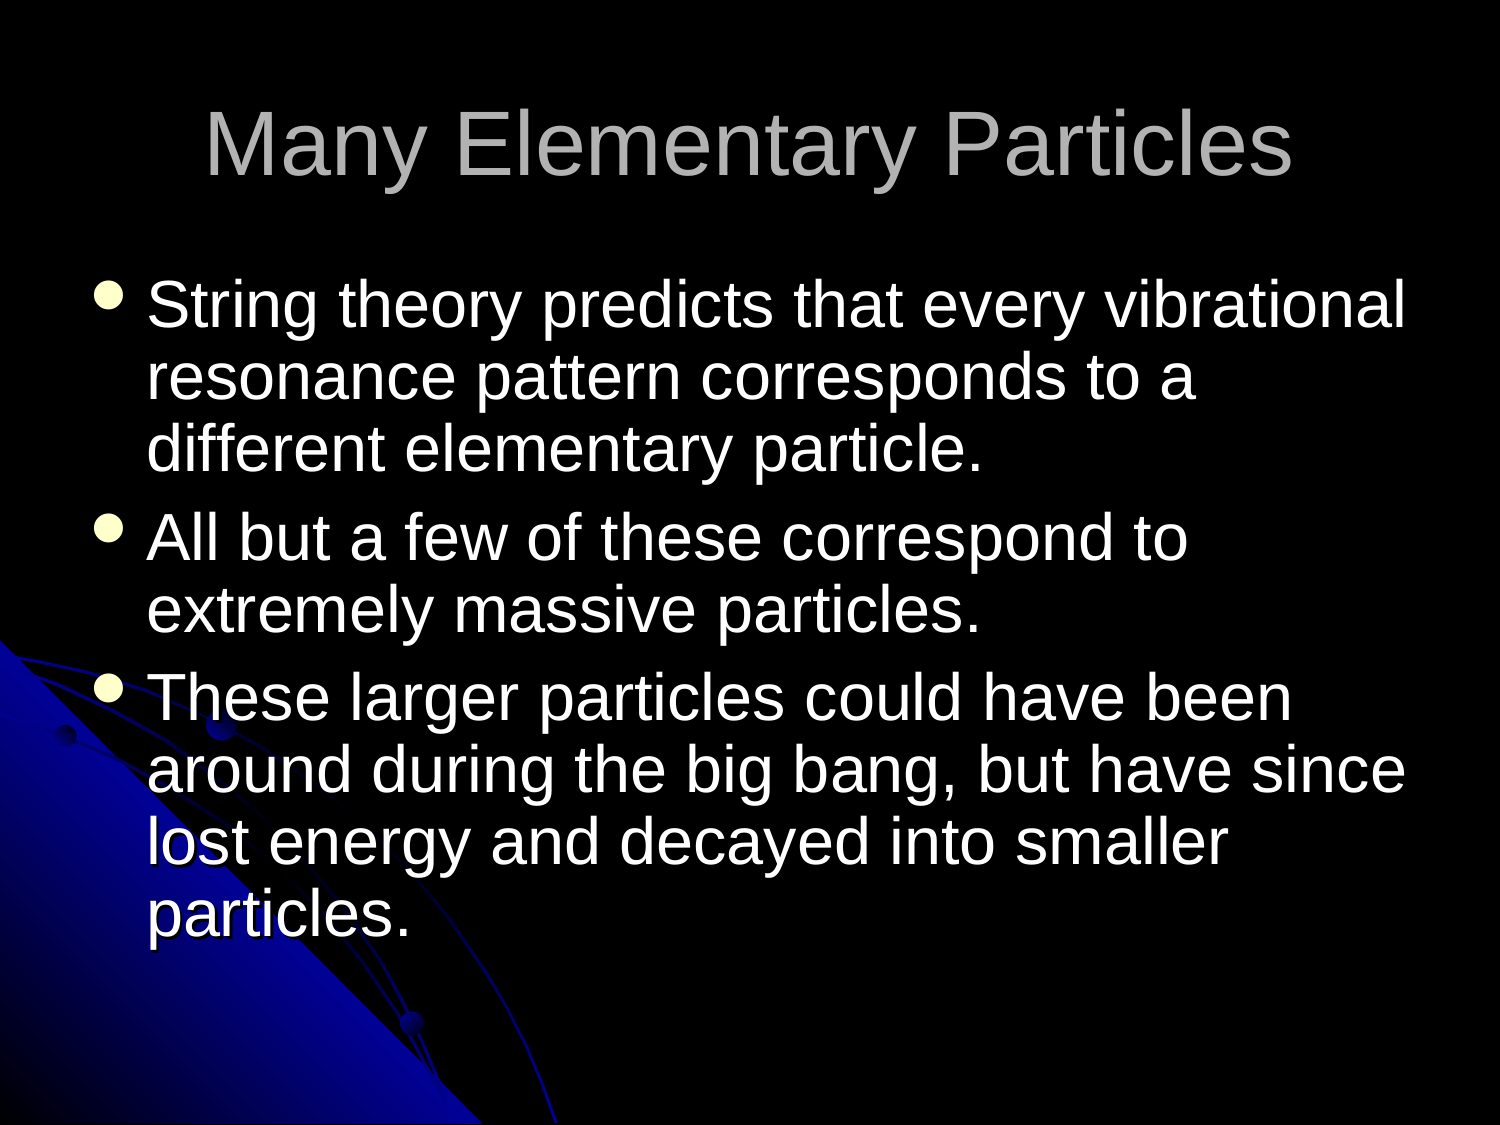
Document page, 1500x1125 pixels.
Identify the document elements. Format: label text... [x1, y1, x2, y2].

title Many Elementary Particles [75, 45, 1426, 233]
list String theory predicts that every vibrational resonance pattern corresponds to a different elementary particle. All but a few of these correspond to extremely massive particles. These larger particles could have been around during the big bang, but have since lost energy and decayed into smaller particles. [75, 262, 1426, 1006]
